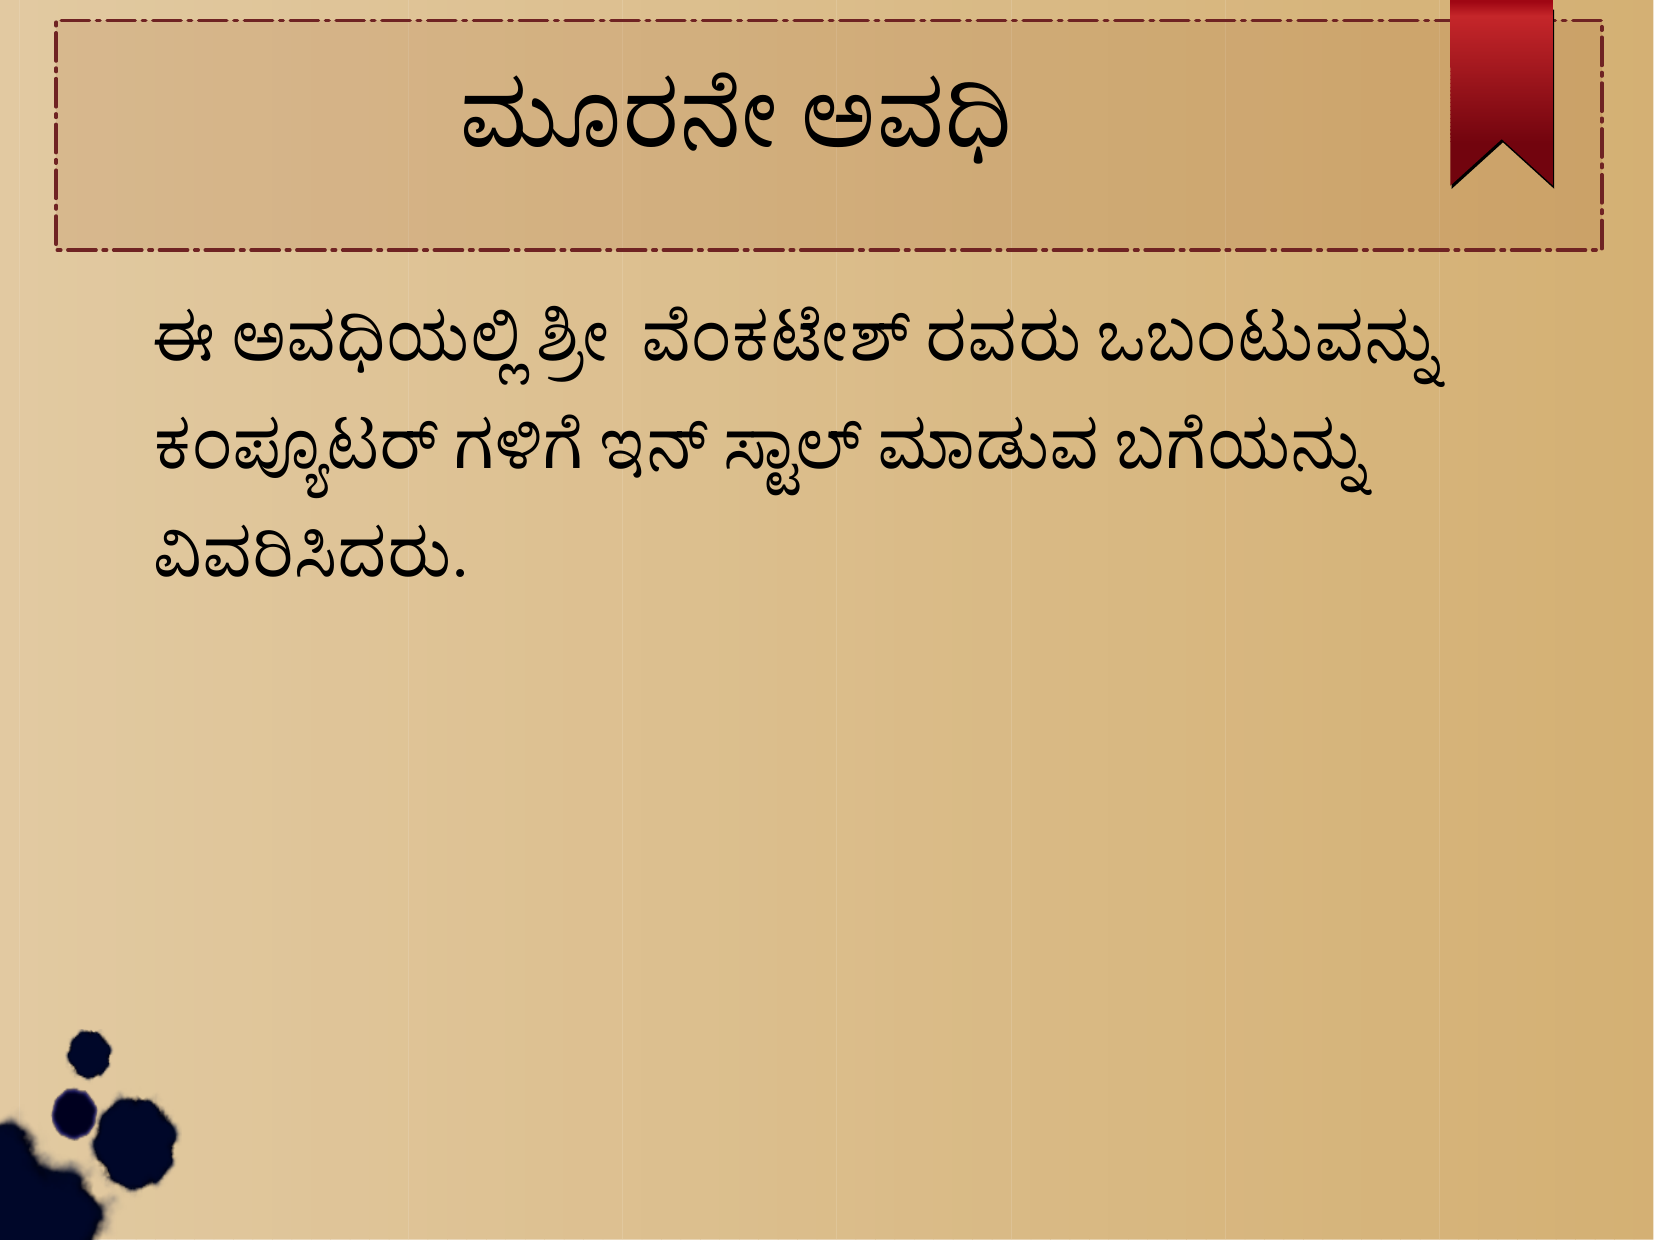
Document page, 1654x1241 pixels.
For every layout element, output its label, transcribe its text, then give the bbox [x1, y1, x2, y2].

title ಮೂರನೇ ಅವಧಿ [82, 47, 1412, 229]
list ಈ ಅವಧಿಯಲ್ಲಿ ಶ್ರೀ ವೆಂಕಟೇಶ್ ರವರು ಒಬಂಟುವನ್ನು ಕಂಪ್ಯೂಟರ್ ಗಳಿಗೆ ಇನ್ ಸ್ಟಾಲ್ ಮಾಡುವ ಬಗೆಯನ್ನು ವಿವರಿಸಿದರು. [82, 299, 1571, 1019]
